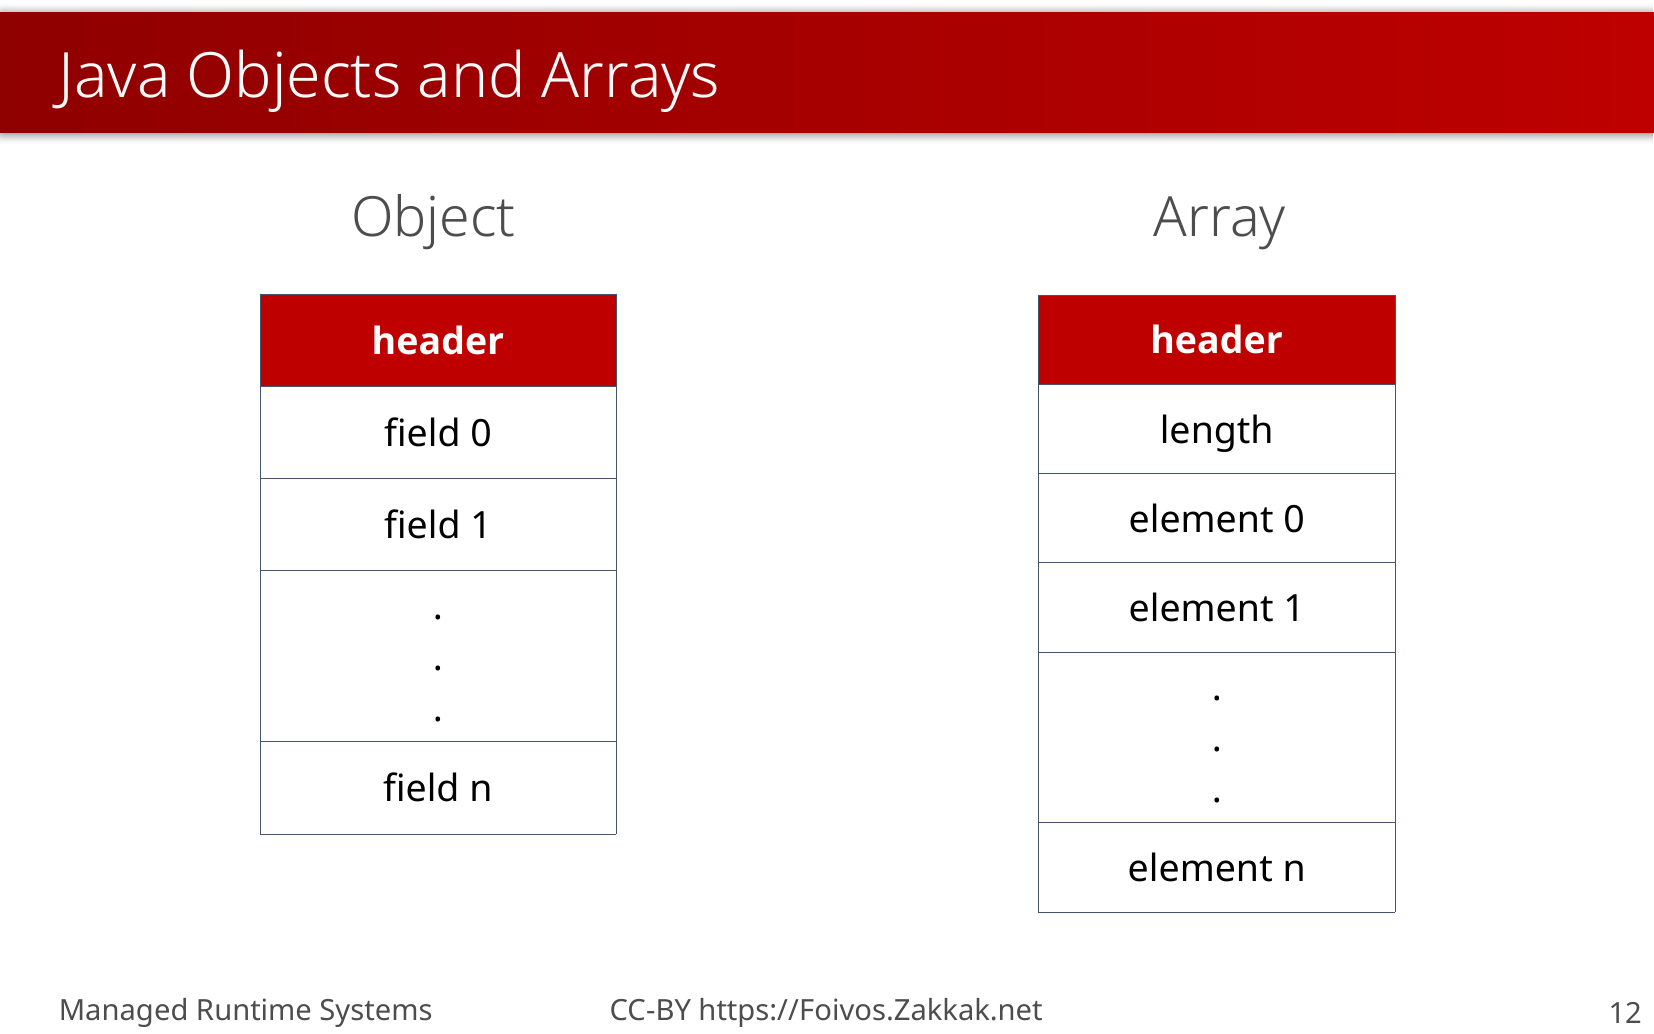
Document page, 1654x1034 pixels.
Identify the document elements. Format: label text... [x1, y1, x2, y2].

table_cell . . . [1039, 653, 1395, 822]
table_header header [1039, 296, 1395, 384]
list Array [845, 177, 1595, 960]
table_cell . . . [261, 571, 616, 741]
table_cell field 0 [261, 387, 616, 478]
table_cell element 0 [1039, 474, 1395, 562]
title Java Objects and Arrays [58, 7, 1329, 139]
table_cell field n [261, 742, 616, 834]
table_header header [261, 295, 616, 386]
list Object [58, 177, 808, 960]
table_cell element 1 [1039, 563, 1395, 652]
table_cell field 1 [261, 479, 616, 570]
table_cell element n [1039, 823, 1395, 912]
table_cell length [1039, 385, 1395, 473]
